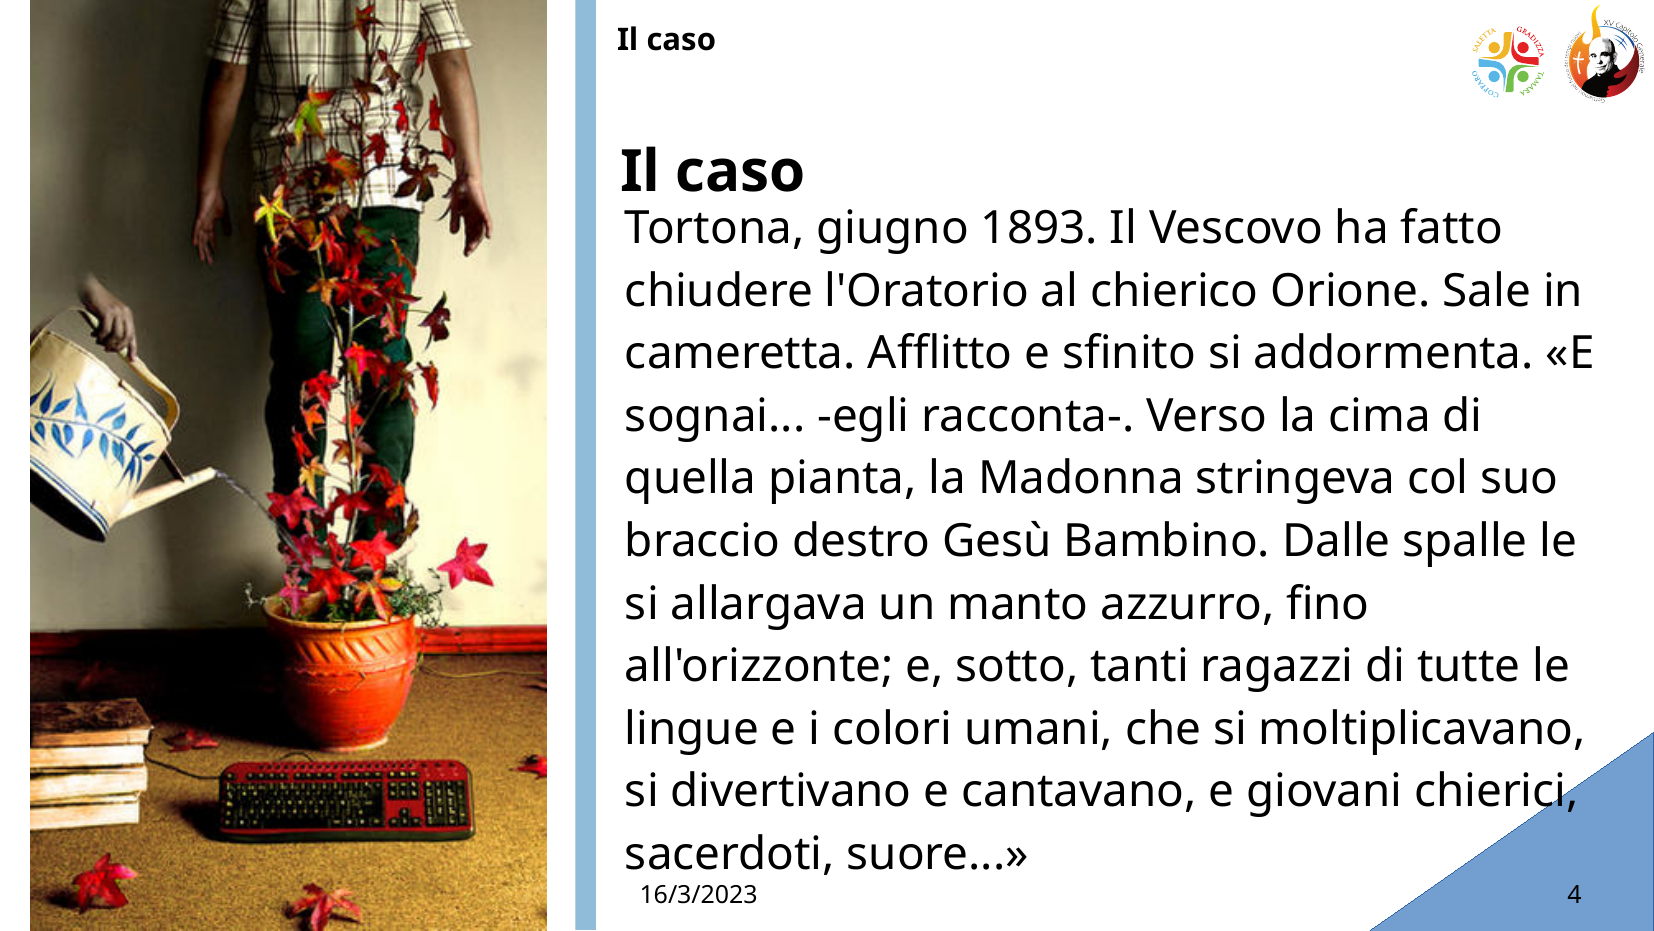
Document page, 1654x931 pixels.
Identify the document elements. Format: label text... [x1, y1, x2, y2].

picture [1563, 4, 1646, 103]
title Il caso [620, 129, 1617, 195]
text_box Il caso [602, 9, 1335, 63]
picture [30, 0, 547, 931]
subtitle Tortona, giugno 1893. Il Vescovo ha fatto chiudere l'Oratorio al chierico Orione. Sale in cameretta. Afflitto e sfinito si addormenta. «E sognai... -egli racconta-. Verso la cima di quella pianta, la Madonna stringeva col suo braccio destro Gesù Bambino. Dalle spalle le si allargava un manto azzurro, fino all'orizzonte; e, sotto, tanti ragazzi di tutte le lingue e i colori umani, che si moltiplicavano, si divertivano e cantavano, e giovani chierici, sacerdoti, suore...» [624, 195, 1602, 864]
